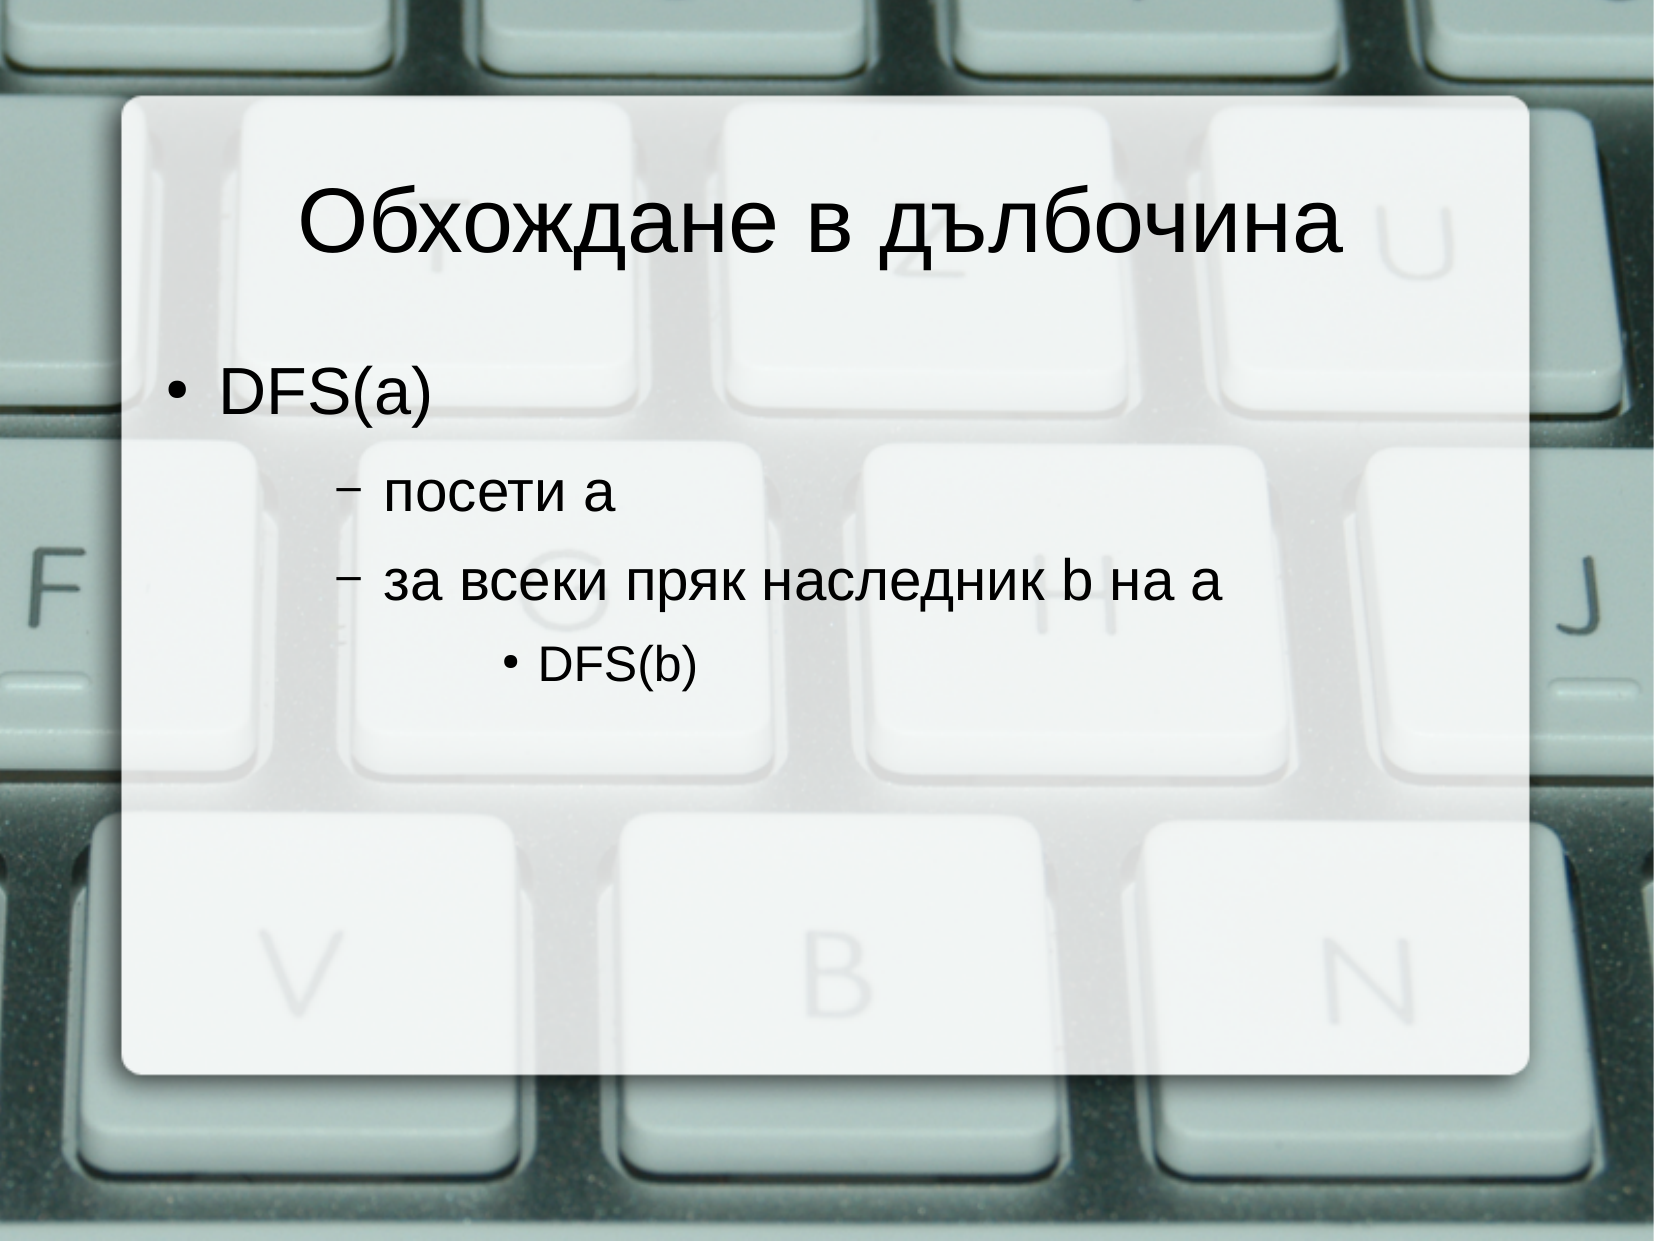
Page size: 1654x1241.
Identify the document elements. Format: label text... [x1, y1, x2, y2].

list DFS(a) посети a за всеки пряк наследник b на a DFS(b) [147, 354, 1506, 1074]
title Обхождане в дълбочина [135, 117, 1506, 325]
picture [0, 0, 1654, 1241]
